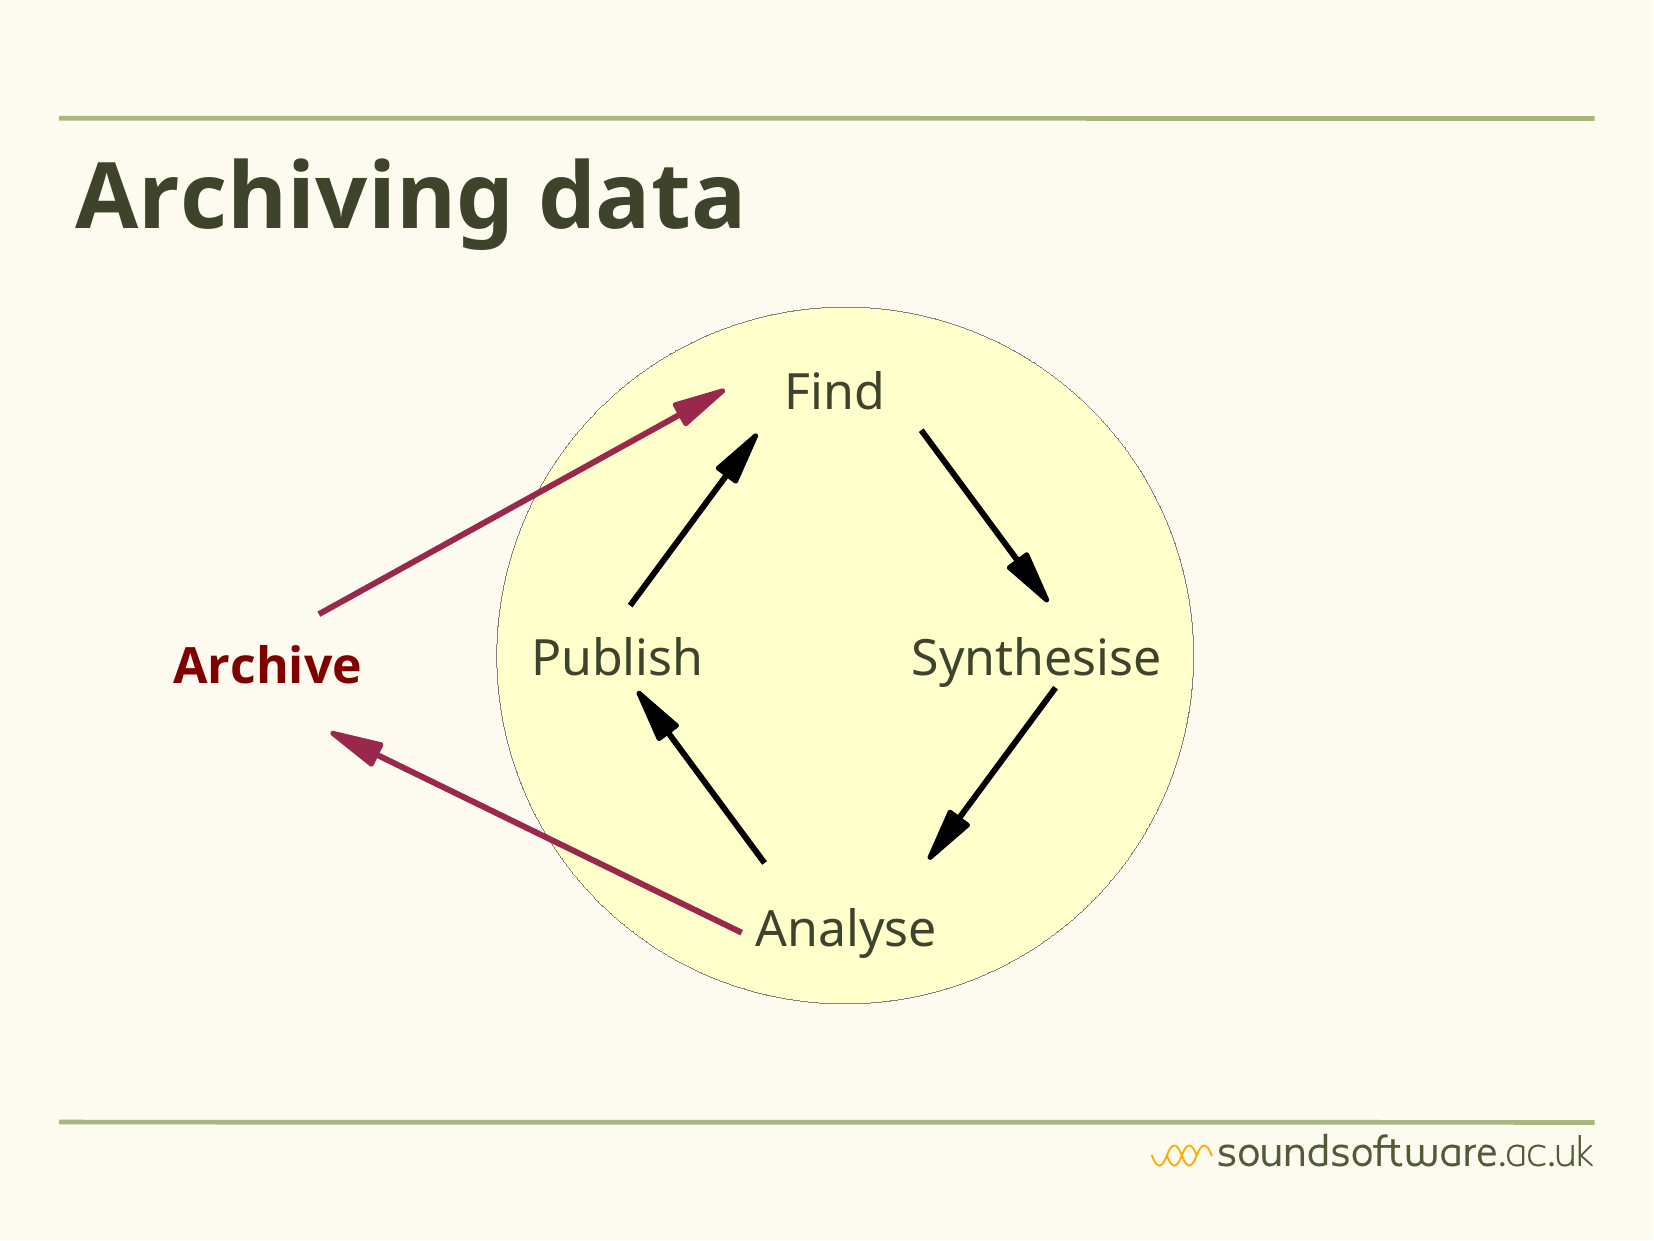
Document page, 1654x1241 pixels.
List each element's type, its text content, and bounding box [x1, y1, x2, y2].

text_box [496, 307, 1194, 1004]
text_box Find [724, 351, 945, 427]
text_box Synthesise [826, 617, 1177, 693]
title Archiving data [59, 109, 1594, 274]
text_box Analyse [723, 889, 970, 965]
text_box Archive [157, 625, 378, 701]
text_box Publish [516, 617, 797, 693]
picture [1151, 1133, 1593, 1167]
